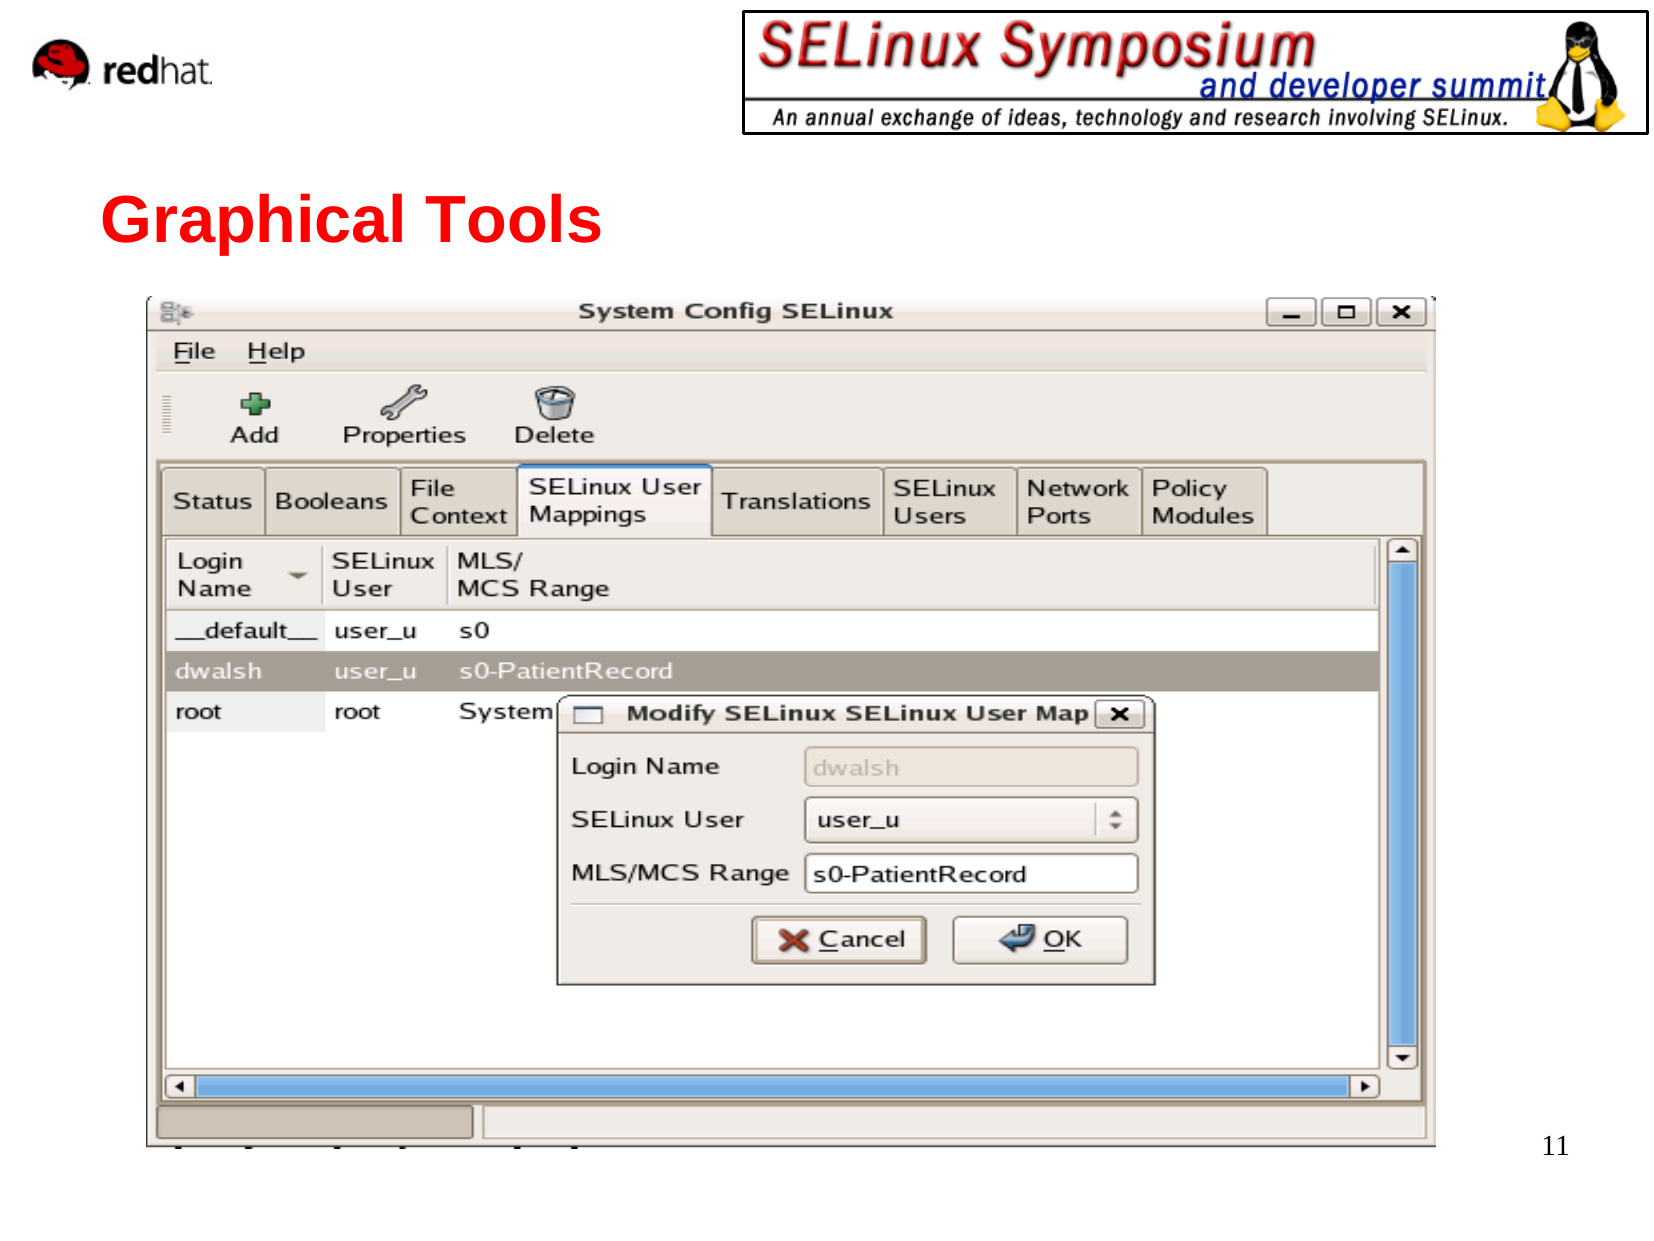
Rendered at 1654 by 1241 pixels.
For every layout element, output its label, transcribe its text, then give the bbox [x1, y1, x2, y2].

title Graphical Tools [100, 164, 1506, 275]
picture [31, 37, 212, 98]
picture [745, 13, 1646, 132]
text_box [94, 294, 1511, 365]
picture [146, 296, 1436, 1149]
